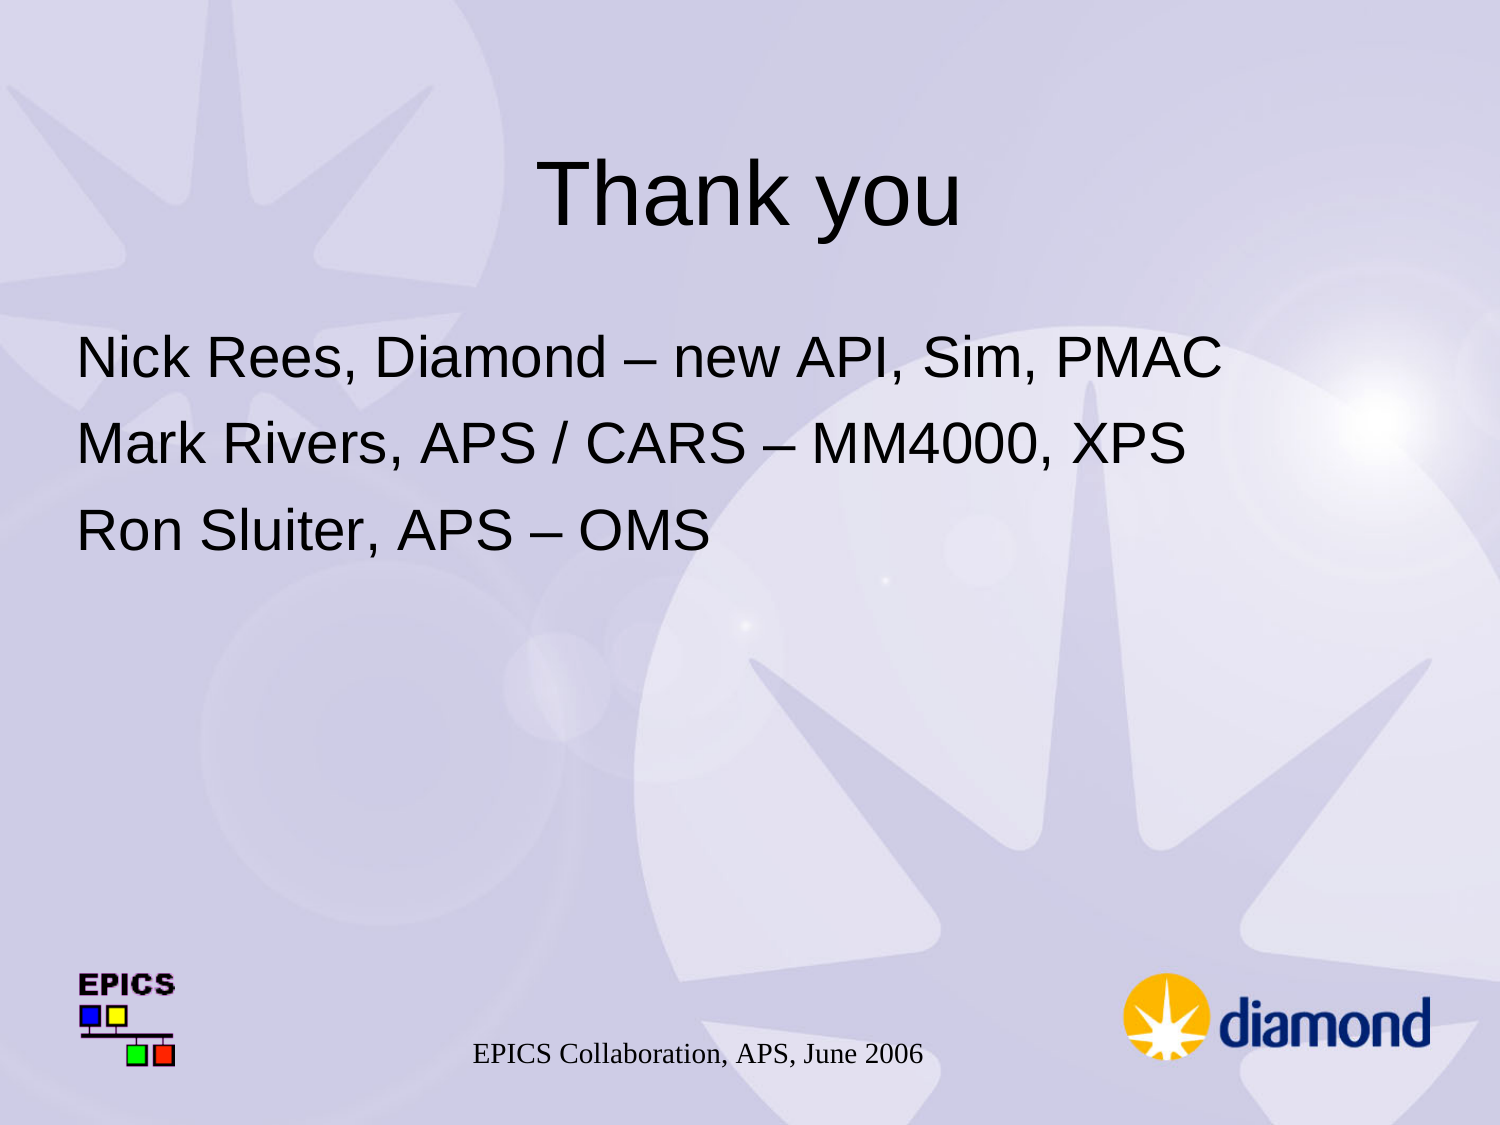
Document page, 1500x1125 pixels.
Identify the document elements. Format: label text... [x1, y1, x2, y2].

title Thank you [76, 99, 1423, 288]
list Nick Rees, Diamond – new API, Sim, PMAC Mark Rivers, APS / CARS – MM4000, XPS Ron Sluiter, APS – OMS [76, 324, 1423, 964]
picture [78, 972, 175, 1070]
